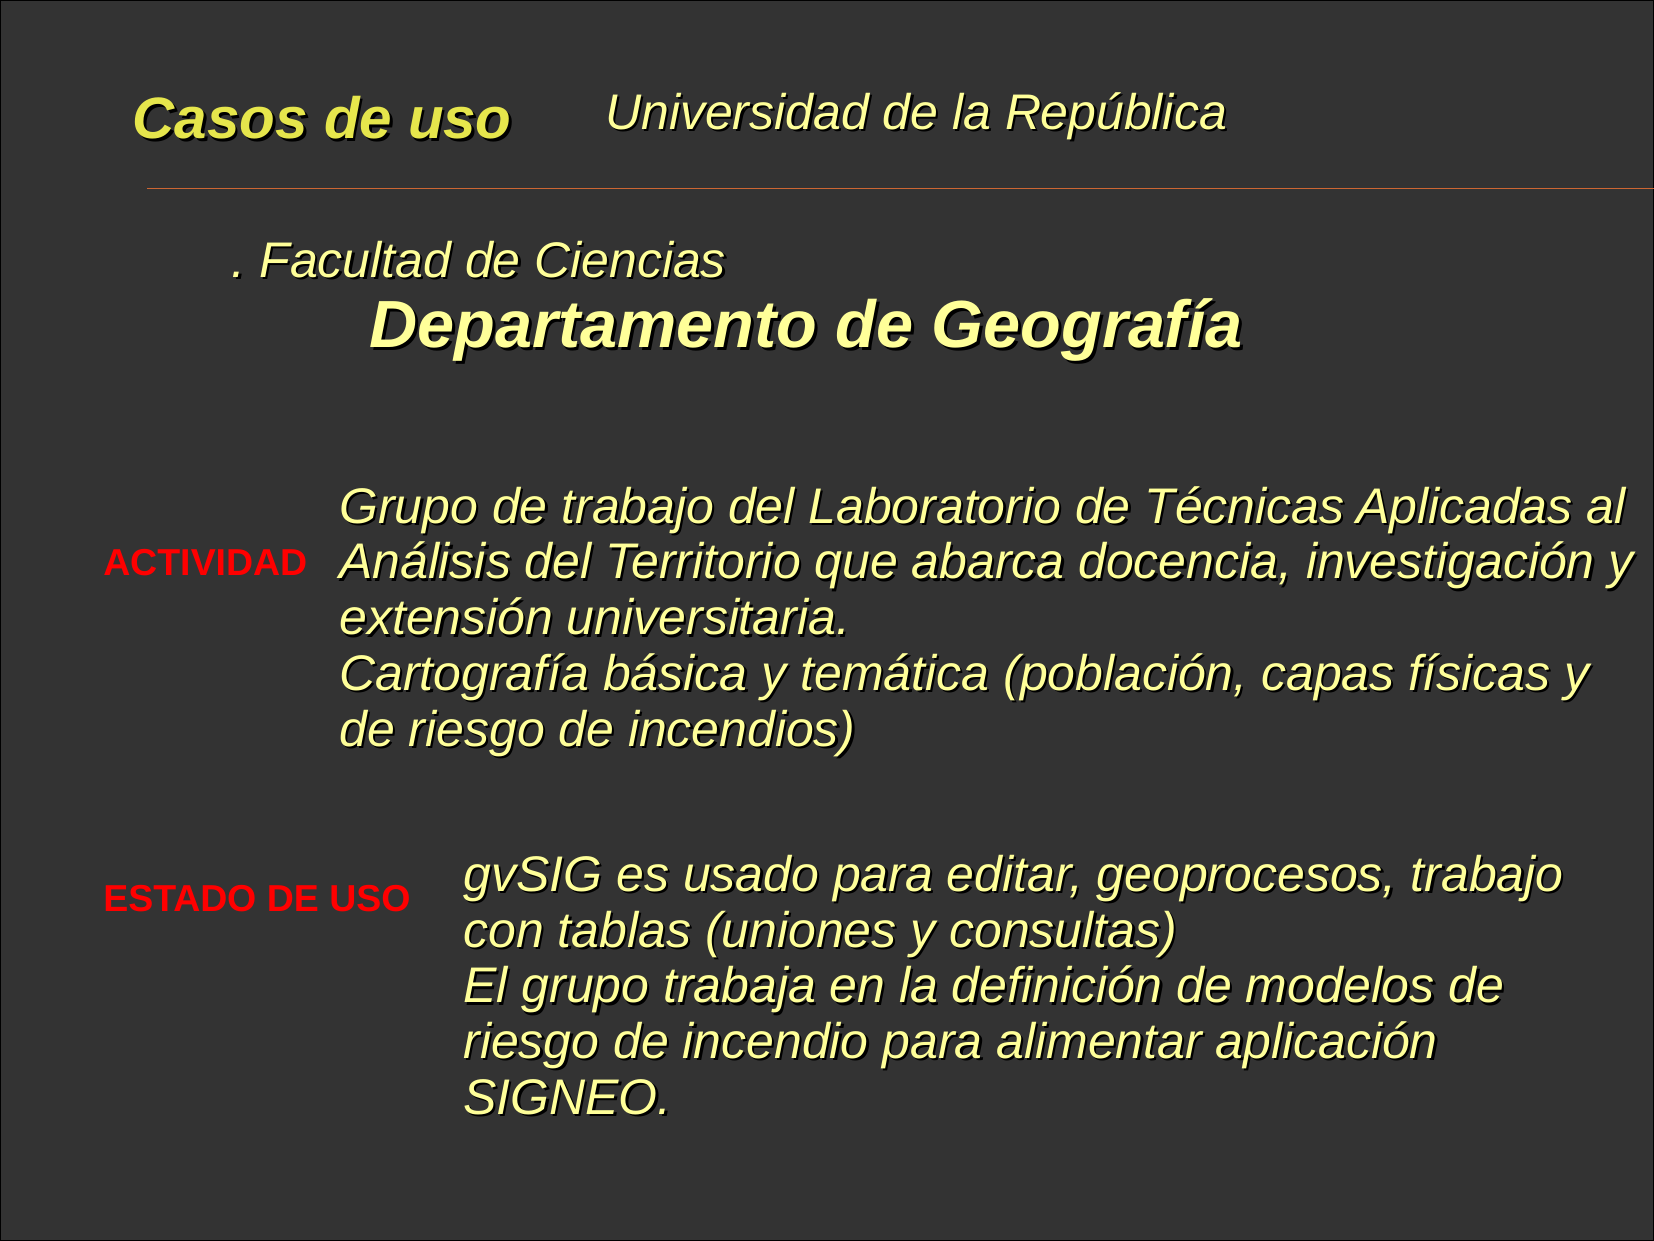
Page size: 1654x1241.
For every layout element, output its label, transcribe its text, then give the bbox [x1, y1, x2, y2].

text_box . Facultad de Ciencias Departamento de Geografía [206, 224, 1595, 370]
text_box Casos de uso [118, 78, 1536, 169]
text_box Universidad de la República [590, 77, 1300, 148]
text_box ACTIVIDAD [88, 533, 324, 591]
text_box Grupo de trabajo del Laboratorio de Técnicas Aplicadas al Análisis del Territorio que abarca docencia, investigación y extensión universitaria. Cartografía básica y temática (población, capas físicas y de riesgo de incendios) [324, 470, 1654, 765]
text_box [0, 0, 1654, 1241]
text_box ESTADO DE USO [88, 870, 448, 928]
text_box gvSIG es usado para editar, geoprocesos, trabajo con tablas (uniones y consultas) El grupo trabaja en la definición de modelos de riesgo de incendio para alimentar aplicación SIGNEO. [448, 838, 1642, 1133]
